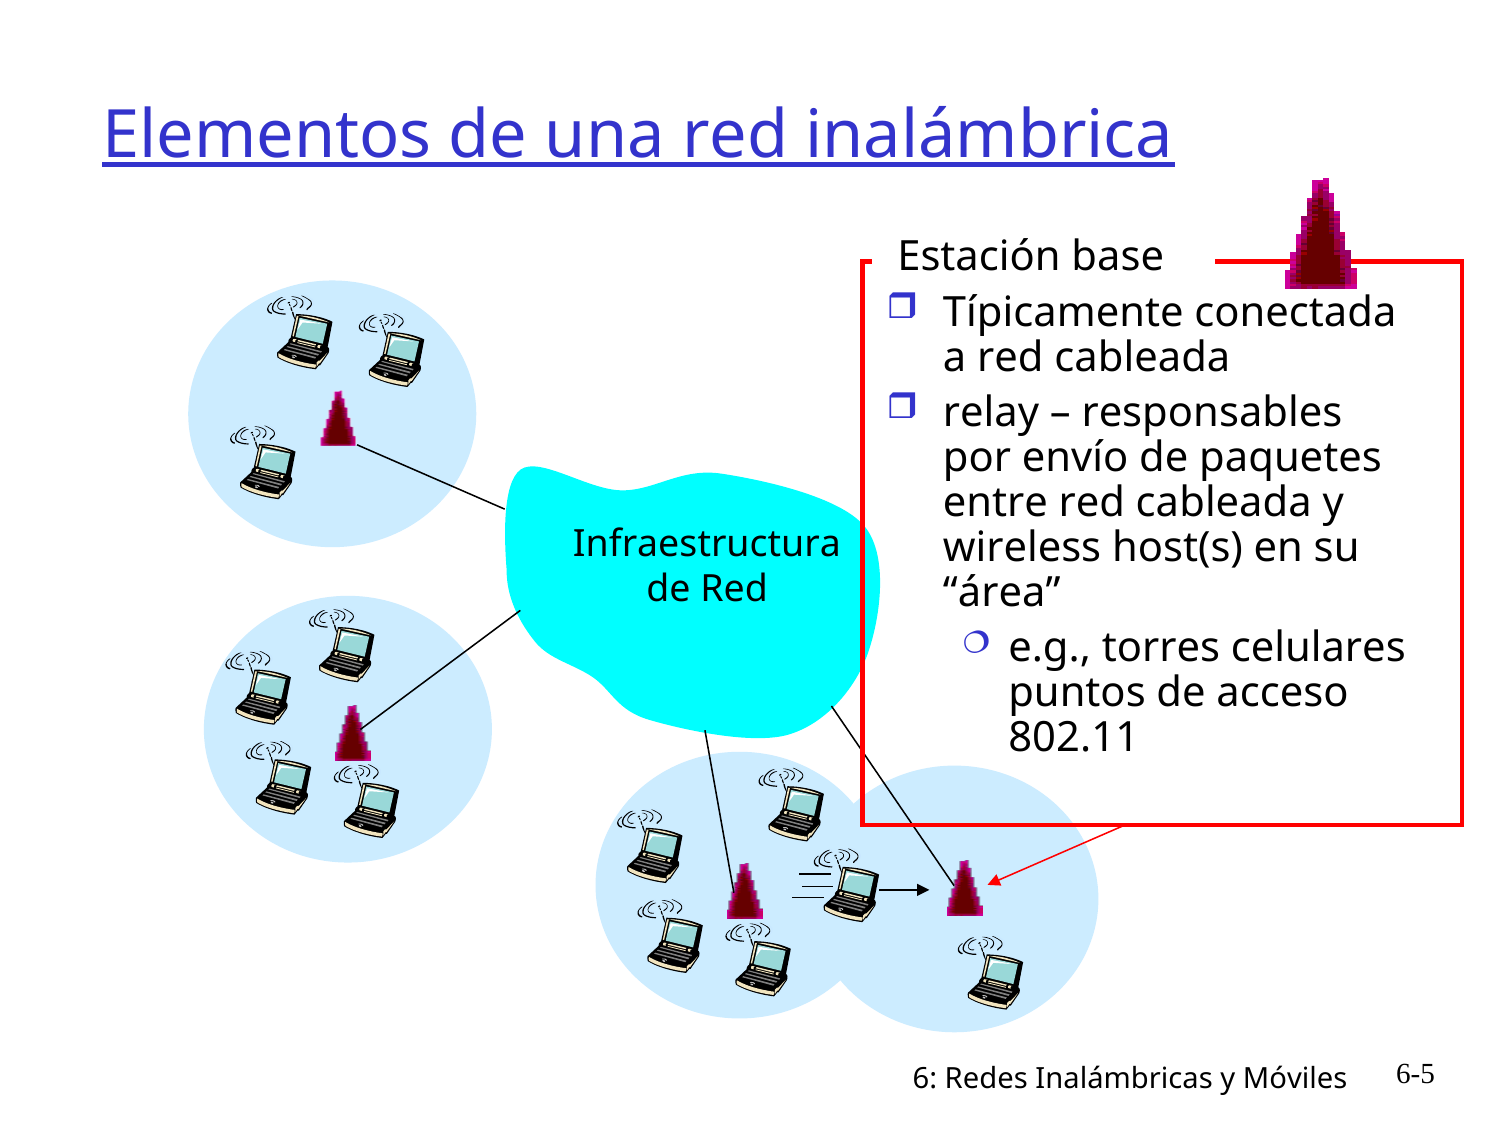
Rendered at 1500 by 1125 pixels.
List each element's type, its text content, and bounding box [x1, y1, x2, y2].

picture [358, 311, 425, 387]
picture [335, 705, 371, 761]
picture [1285, 178, 1357, 289]
text_box [188, 280, 477, 548]
picture [947, 860, 983, 916]
title Elementos de una red inalámbrica [87, 37, 1363, 225]
picture [245, 739, 312, 815]
text_box [865, 783, 909, 823]
text_box [865, 526, 871, 661]
picture [957, 934, 1024, 1010]
picture [225, 649, 291, 725]
picture [758, 766, 824, 842]
text_box [505, 466, 860, 739]
picture [727, 863, 763, 920]
picture [229, 424, 296, 500]
text_box [885, 765, 1073, 823]
picture [813, 847, 880, 923]
picture [333, 762, 400, 838]
picture [616, 808, 683, 884]
picture [637, 897, 703, 973]
picture [308, 607, 375, 683]
picture [320, 390, 356, 446]
picture [725, 921, 791, 997]
text_box Estación base Típicamente conectada a red cableada relay – responsables por envío de paquetes entre red cableada y wireless host(s) en su “área” e.g., torres celulares puntos de acceso 802.11 [871, 227, 1436, 684]
text_box [203, 595, 492, 863]
picture [266, 294, 333, 370]
text_box Infraestructura de Red [558, 510, 857, 617]
text_box [595, 751, 1099, 1033]
